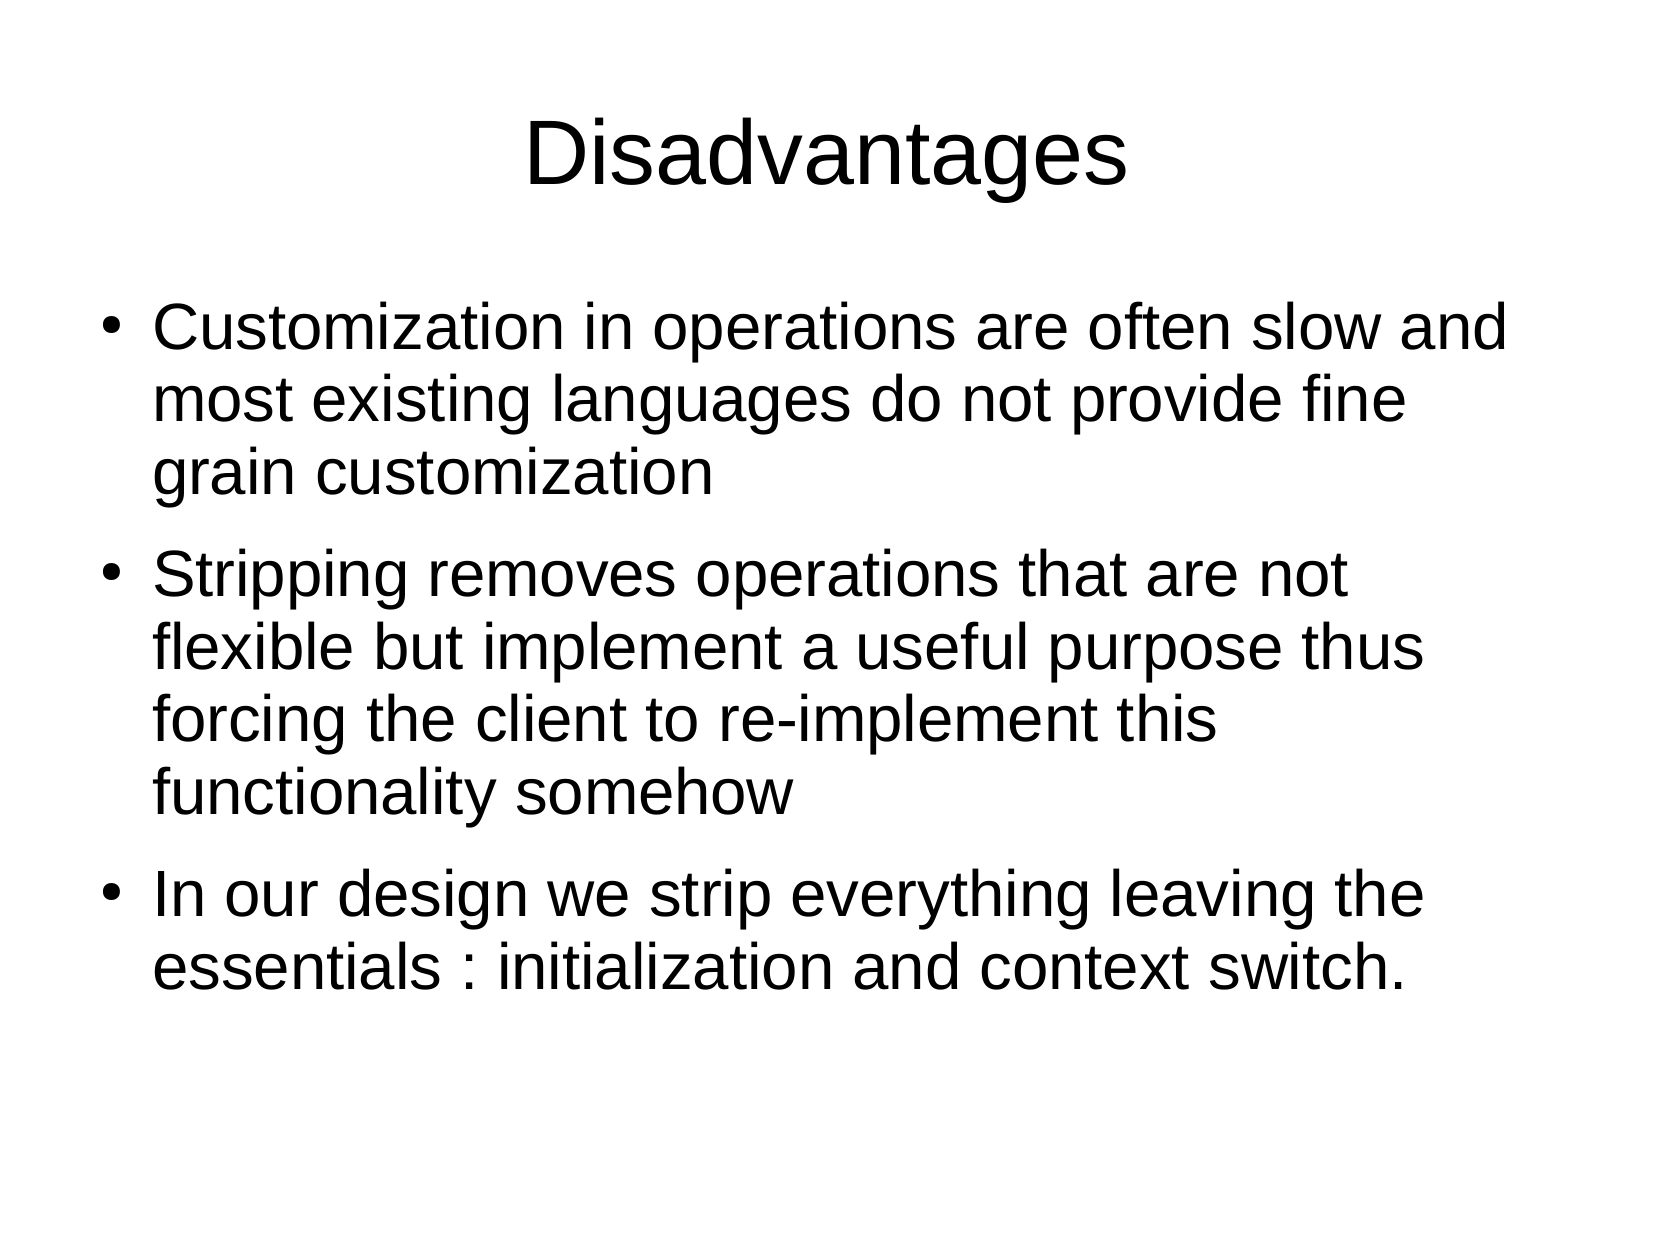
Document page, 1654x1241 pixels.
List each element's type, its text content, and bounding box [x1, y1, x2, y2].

list Customization in operations are often slow and most existing languages do not provide fine grain customization Stripping removes operations that are not flexible but implement a useful purpose thus forcing the client to re-implement this functionality somehow In our design we strip everything leaving the essentials : initialization and context switch. [82, 290, 1571, 1010]
title Disadvantages [82, 49, 1571, 257]
